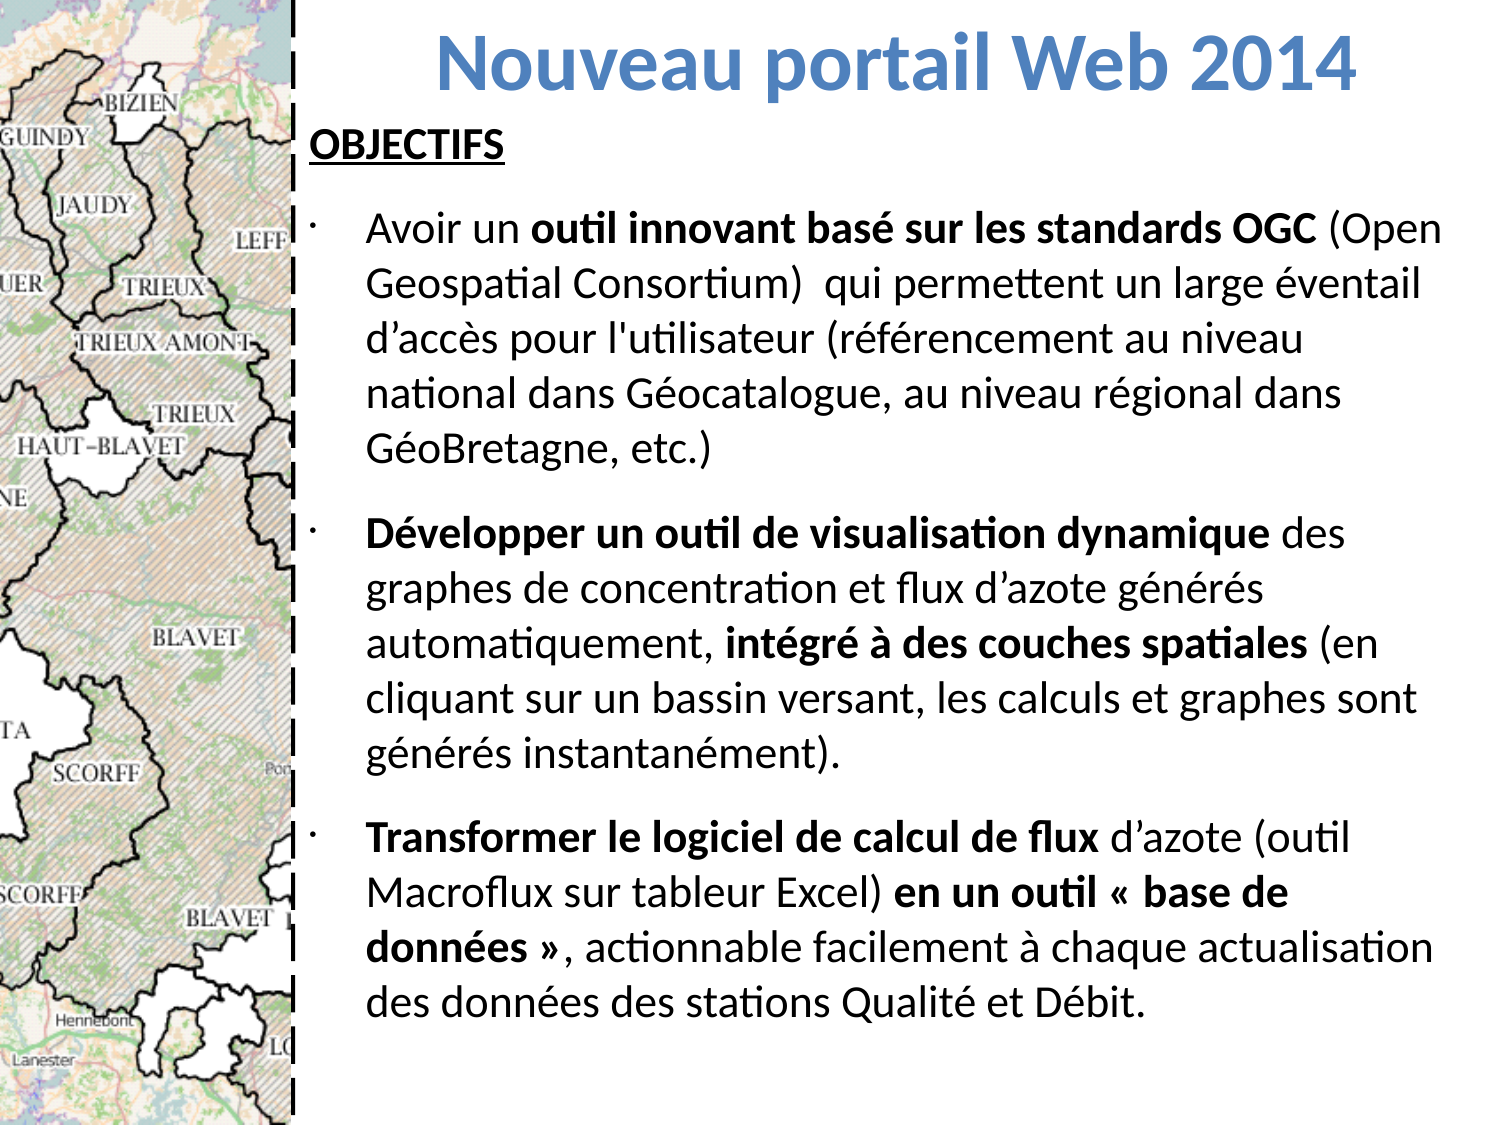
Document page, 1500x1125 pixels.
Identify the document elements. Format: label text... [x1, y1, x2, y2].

picture [0, 0, 291, 1125]
title Nouveau portail Web 2014 [371, 0, 1422, 102]
list OBJECTIFS Avoir un outil innovant basé sur les standards OGC (Open Geospatial Consortium) qui permettent un large éventail d’accès pour l'utilisateur (référencement au niveau national dans Géocatalogue, au niveau régional dans GéoBretagne, etc.) Développer un outil de visualisation dynamique des graphes de concentration et flux d’azote générés automatiquement, intégré à des couches spatiales (en cliquant sur un bassin versant, les calculs et graphes sont générés instantanément). Transformer le logiciel de calcul de flux d’azote (outil Macroflux sur tableur Excel) en un outil « base de données », actionnable facilement à chaque actualisation des données des stations Qualité et Débit. [294, 106, 1464, 1125]
